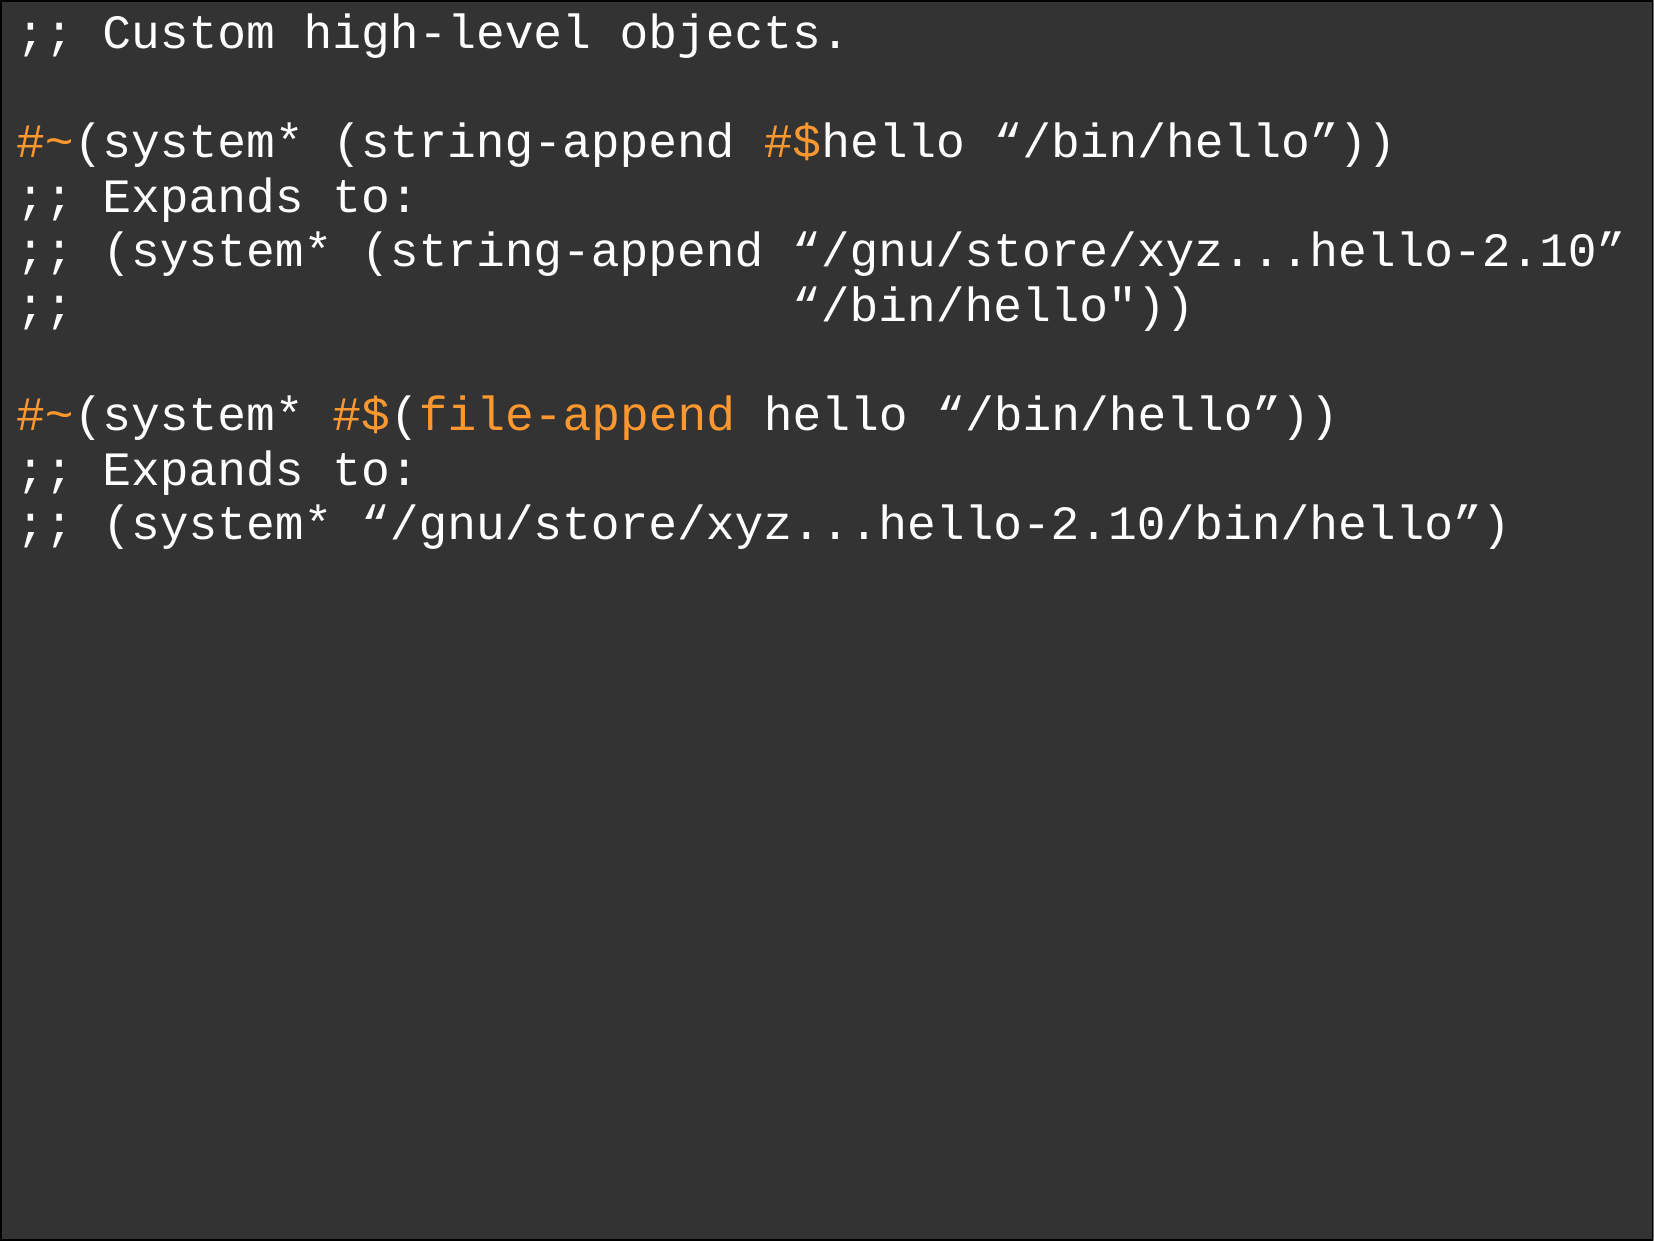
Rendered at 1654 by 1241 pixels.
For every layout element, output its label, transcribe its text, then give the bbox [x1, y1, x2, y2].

text_box ;; Custom high-level objects. #~(system* (string-append #$hello “/bin/hello”)) ;; Expands to: ;; (system* (string-append “/gnu/store/xyz...hello-2.10” ;; “/bin/hello")) #~(system* #$(file-append hello “/bin/hello”)) ;; Expands to: ;; (system* “/gnu/store/xyz...hello-2.10/bin/hello”) [0, 0, 1654, 1241]
